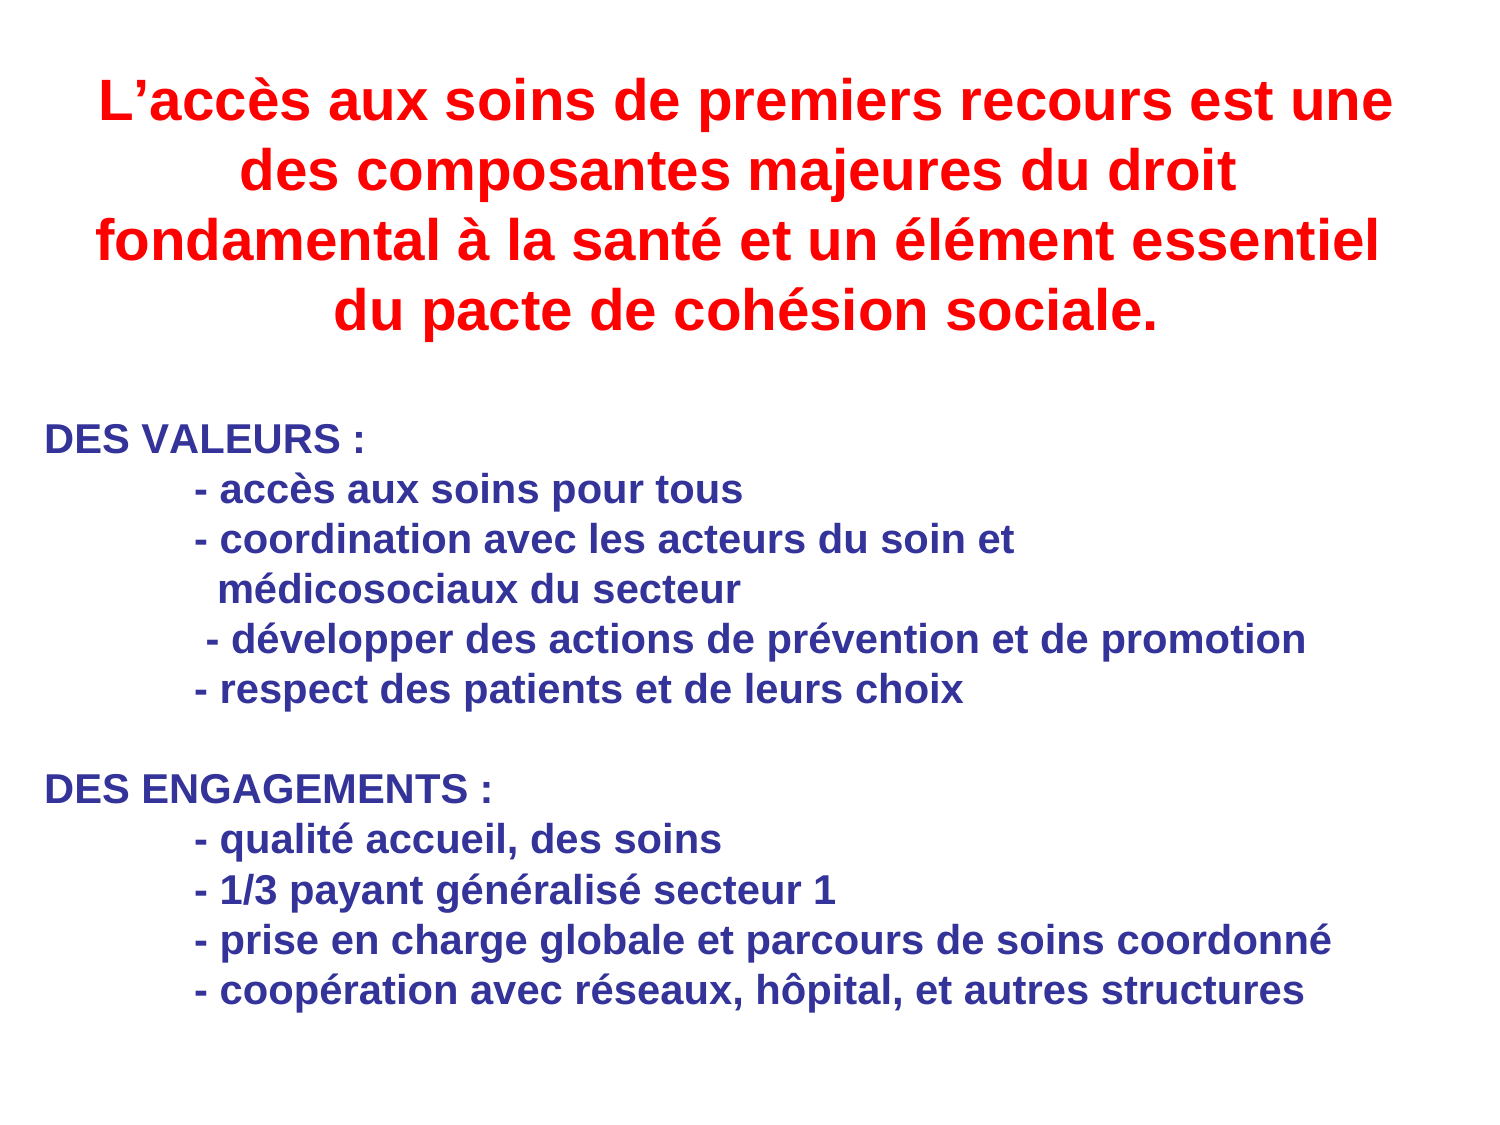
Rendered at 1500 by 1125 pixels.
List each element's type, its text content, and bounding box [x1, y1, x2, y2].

text_box L’accès aux soins de premiers recours est une des composantes majeures du droit fondamental à la santé et un élément essentiel du pacte de cohésion sociale. DES VALEURS : - accès aux soins pour tous - coordination avec les acteurs du soin et médicosociaux du secteur - développer des actions de prévention et de promotion - respect des patients et de leurs choix DES ENGAGEMENTS : - qualité accueil, des soins - 1/3 payant généralisé secteur 1 - prise en charge globale et parcours de soins coordonné - coopération avec réseaux, hôpital, et autres structures [29, 54, 1465, 1125]
